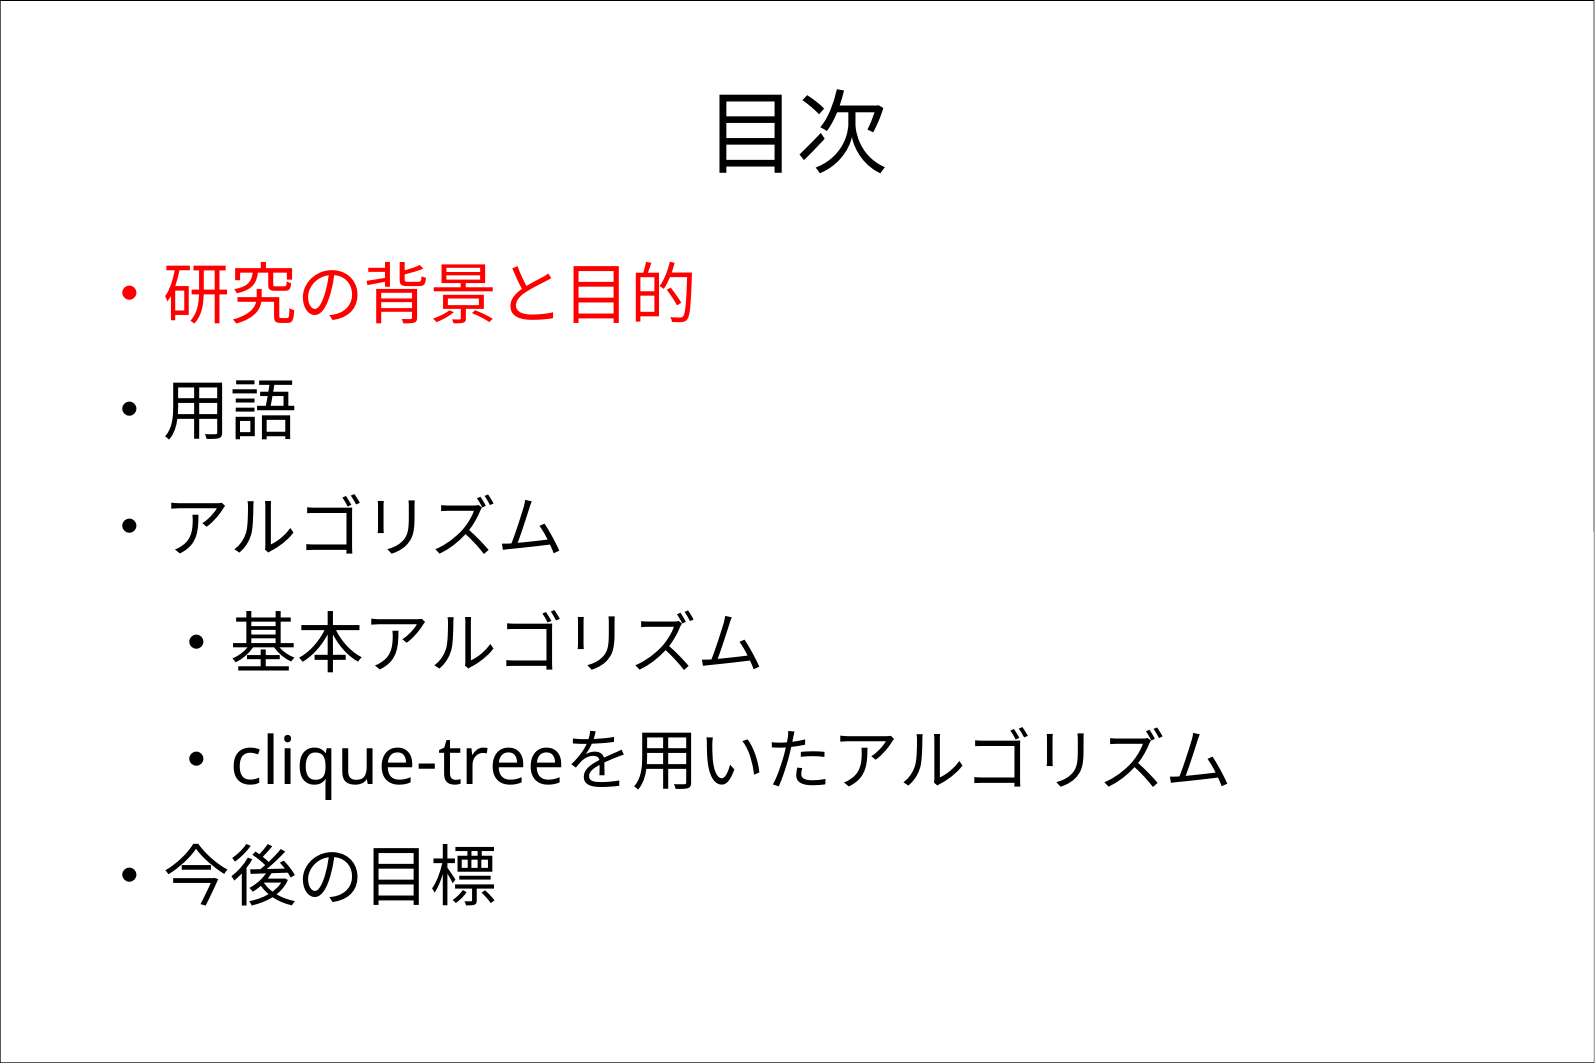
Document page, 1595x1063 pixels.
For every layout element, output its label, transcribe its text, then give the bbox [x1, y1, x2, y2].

text_box 目次 [79, 39, 1514, 223]
text_box ・研究の背景と目的 ・用語 ・アルゴリズム ・基本アルゴリズム ・clique-treeを用いたアルゴリズム ・今後の目標 [79, 248, 1514, 935]
